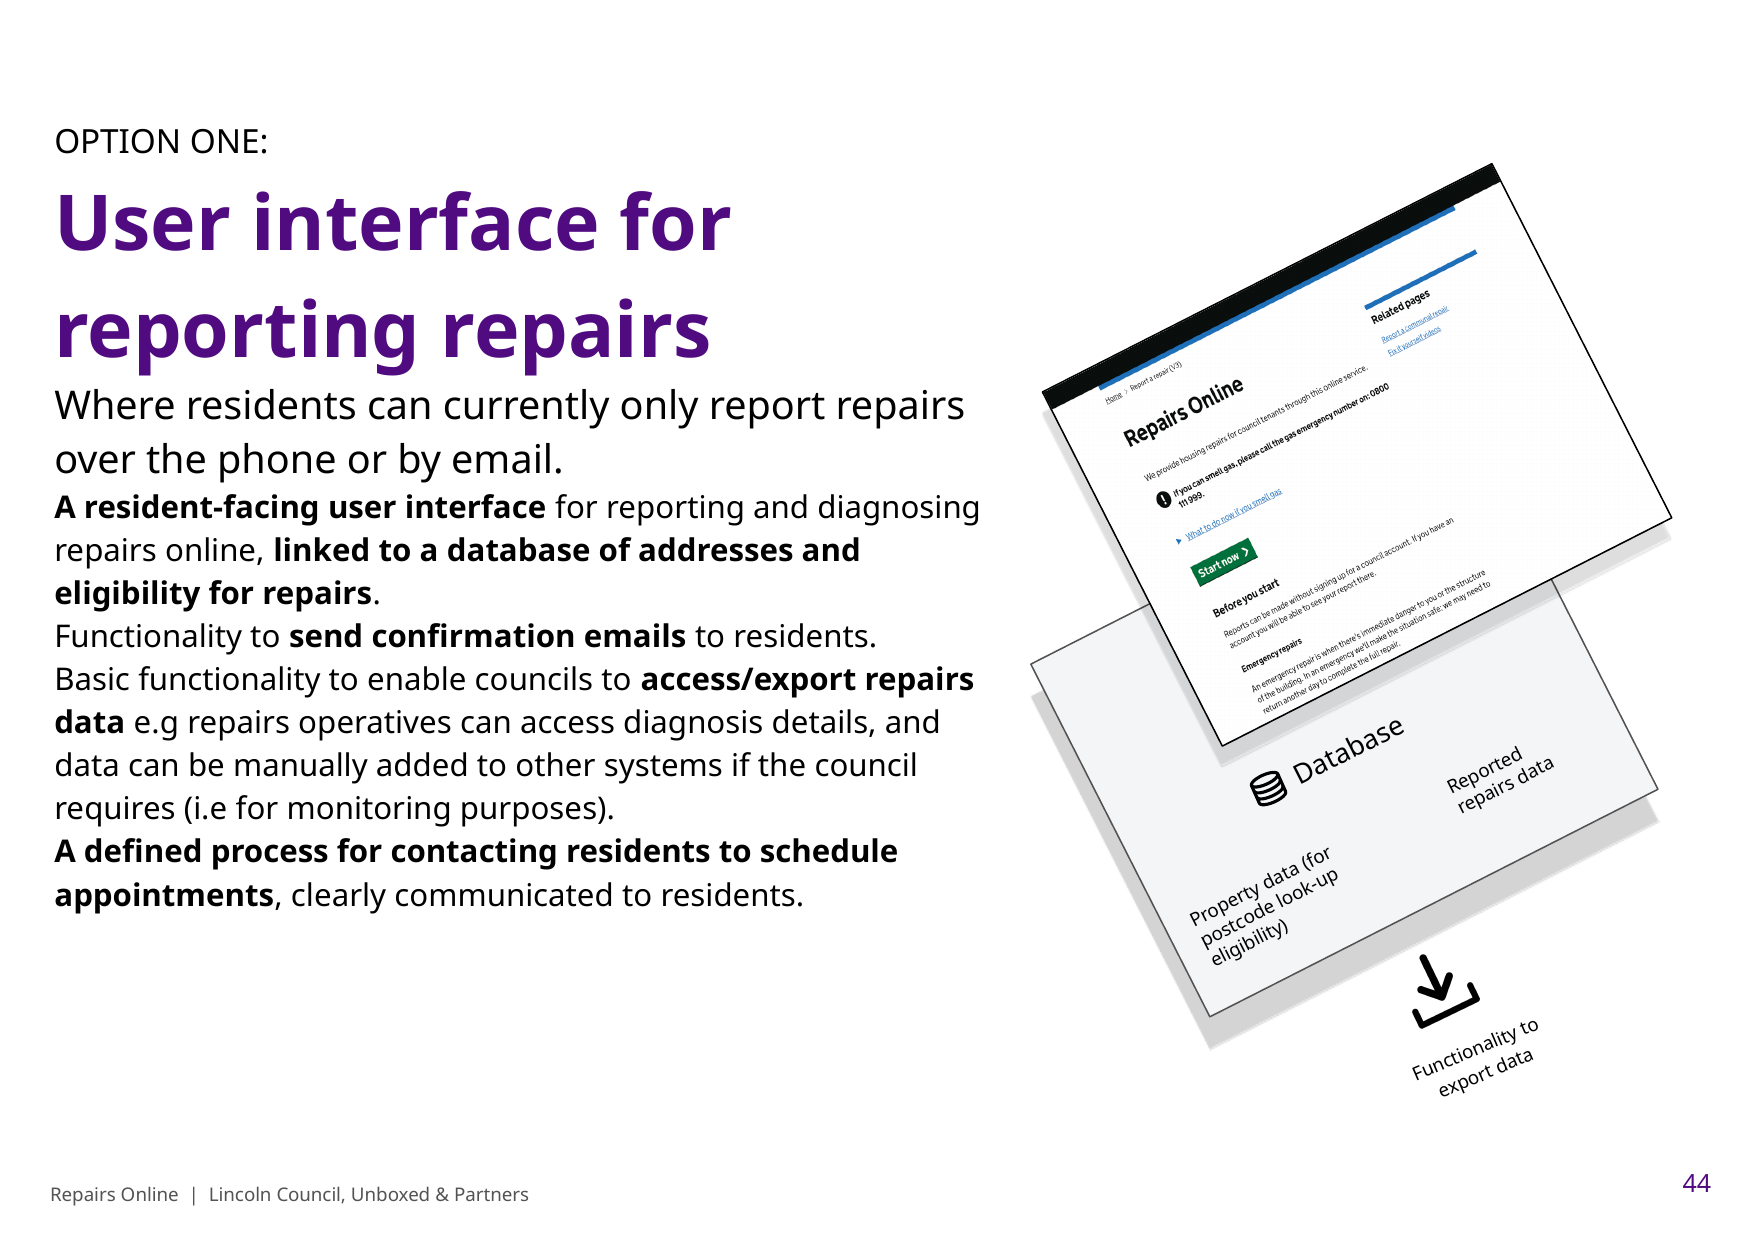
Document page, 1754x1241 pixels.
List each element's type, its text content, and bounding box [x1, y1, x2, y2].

picture [1043, 164, 1671, 746]
text_box Functionality to export data [1365, 978, 1581, 1107]
text_box Reported repairs data [1421, 691, 1601, 828]
text_box Property data (for postcode look-up eligibility) [1160, 788, 1452, 1007]
title OPTION ONE: User interface for reporting repairs Where residents can currently only report repairs over the phone or by email. A resident-facing user interface for reporting and diagnosing repairs online, linked to a database of addresses and eligibility for repairs. Functionality to send confirmation emails to residents. Basic functionality to enable councils to access/export repairs data e.g repairs operatives can access diagnosis details, and data can be manually added to other systems if the council requires (i.e for monitoring purposes). A defined process for contacting residents to schedule appointments, clearly communicated to residents. [35, 94, 1002, 235]
slide_number <number> [1625, 1136, 1731, 1232]
text_box [1030, 580, 1658, 1017]
text_box Database [1258, 680, 1448, 839]
picture [1373, 925, 1498, 1042]
